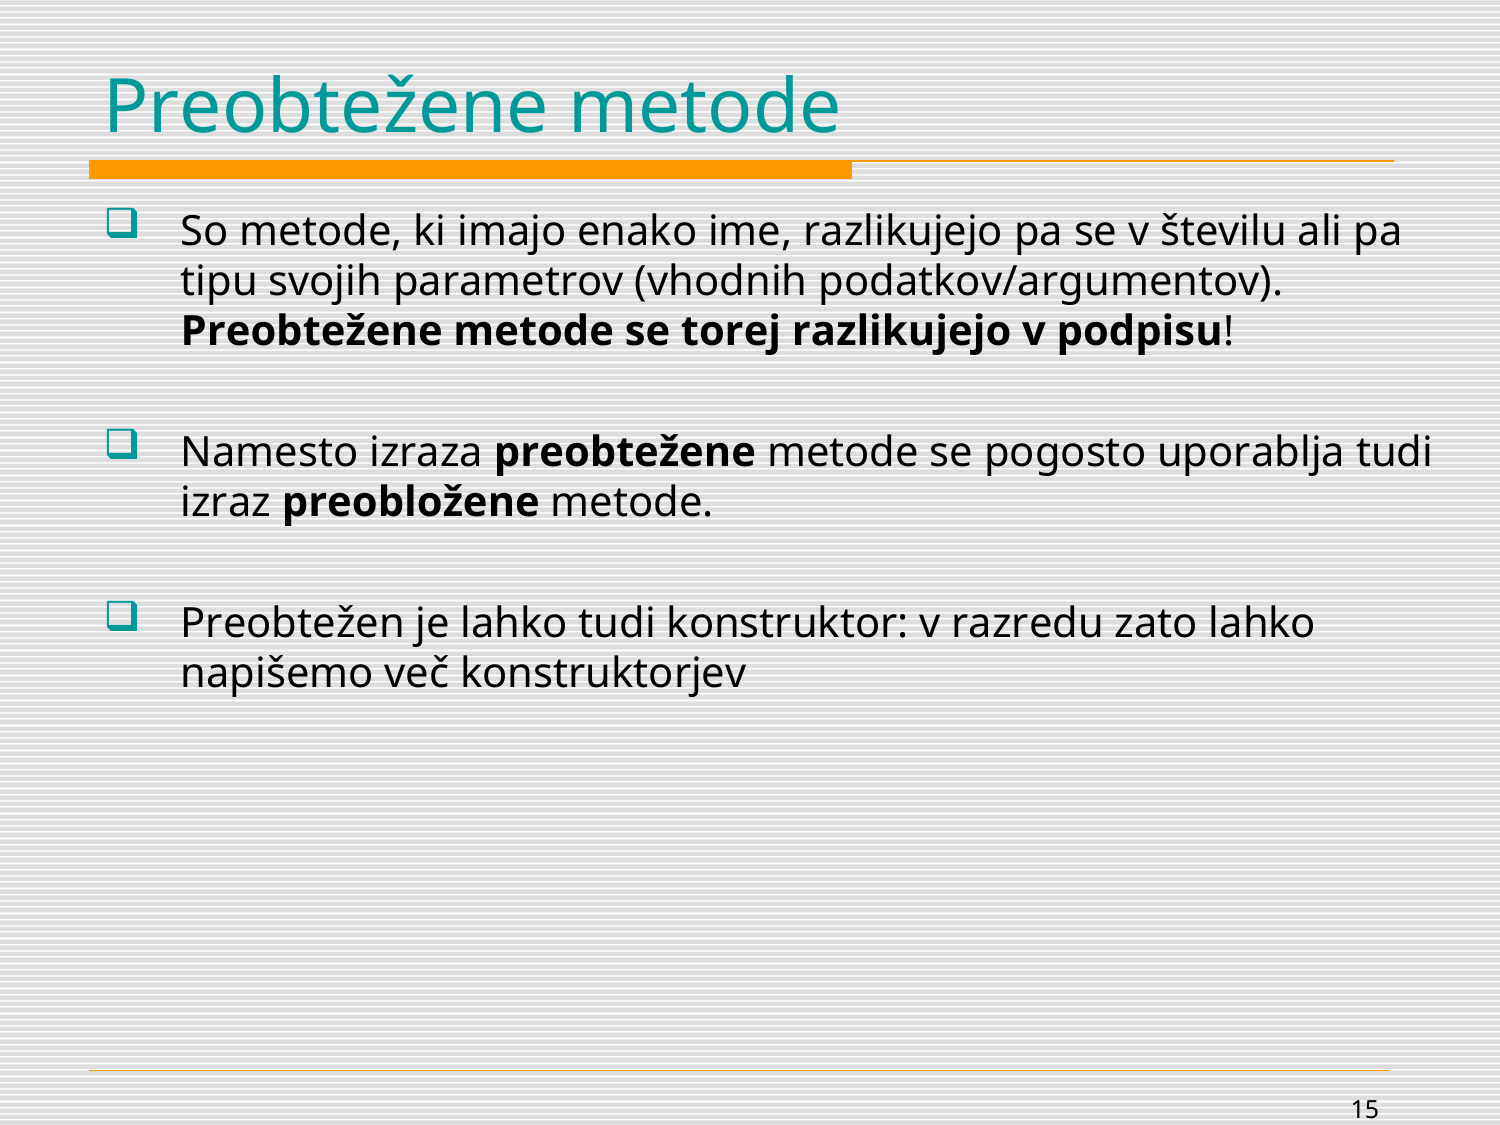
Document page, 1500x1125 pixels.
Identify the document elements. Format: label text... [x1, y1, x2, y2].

text_box <number> [1068, 1085, 1394, 1125]
picture [0, 0, 1500, 1125]
list So metode, ki imajo enako ime, razlikujejo pa se v številu ali pa tipu svojih parametrov (vhodnih podatkov/argumentov). Preobtežene metode se torej razlikujejo v podpisu! Namesto izraza preobtežene metode se pogosto uporablja tudi izraz preobložene metode. Preobtežen je lahko tudi konstruktor: v razredu zato lahko napišemo več konstruktorjev [88, 196, 1471, 1035]
title Preobtežene metode [88, 42, 1401, 155]
